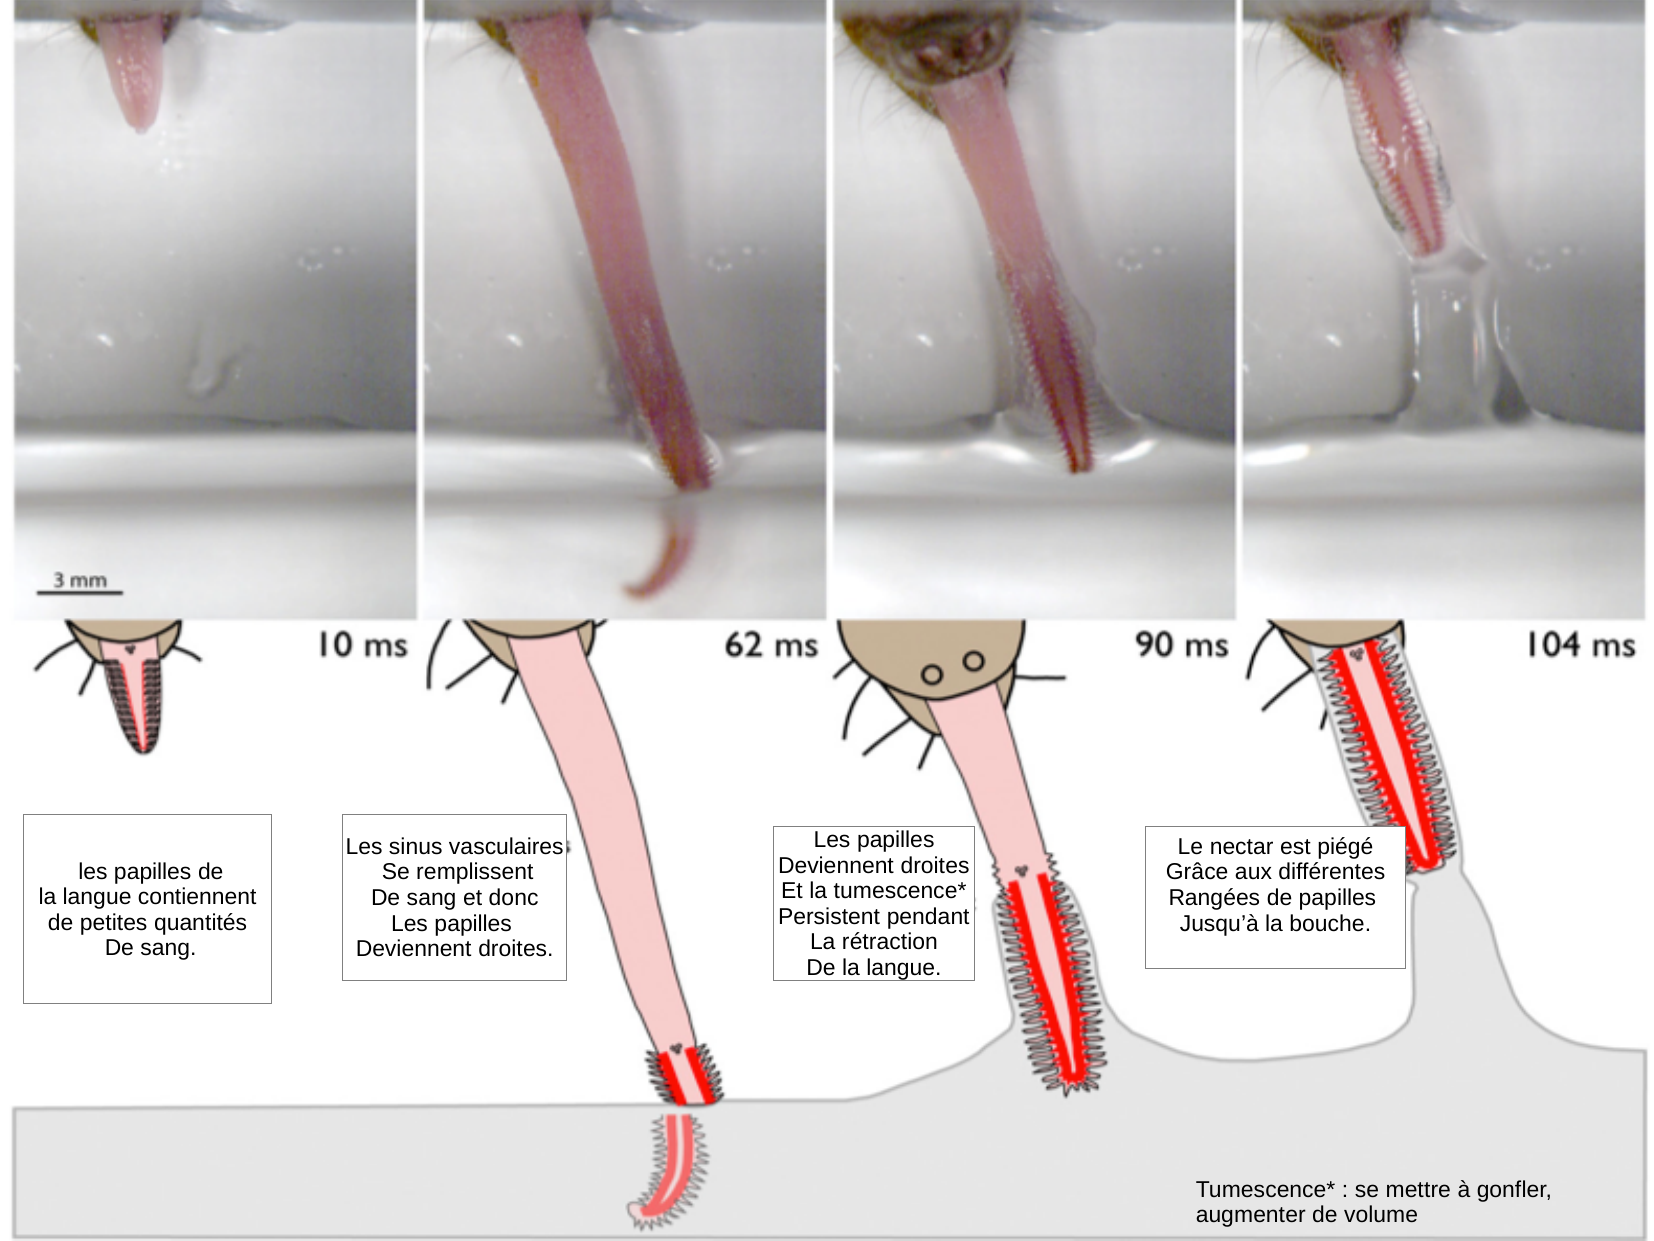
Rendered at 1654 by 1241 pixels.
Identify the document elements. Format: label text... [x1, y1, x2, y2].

text_box Le nectar est piégé Grâce aux différentes Rangées de papilles Jusqu’à la bouche. [1145, 826, 1406, 969]
text_box Tumescence* : se mettre à gonfler, augmenter de volume [1181, 1169, 1642, 1236]
text_box Les sinus vasculaires Se remplissent De sang et donc Les papilles Deviennent droites. [342, 814, 567, 981]
picture [0, 0, 1654, 1241]
text_box Les papilles Deviennent droites Et la tumescence* Persistent pendant La rétraction De la langue. [773, 826, 975, 981]
text_box les papilles de la langue contiennent de petites quantités De sang. [23, 814, 272, 1004]
